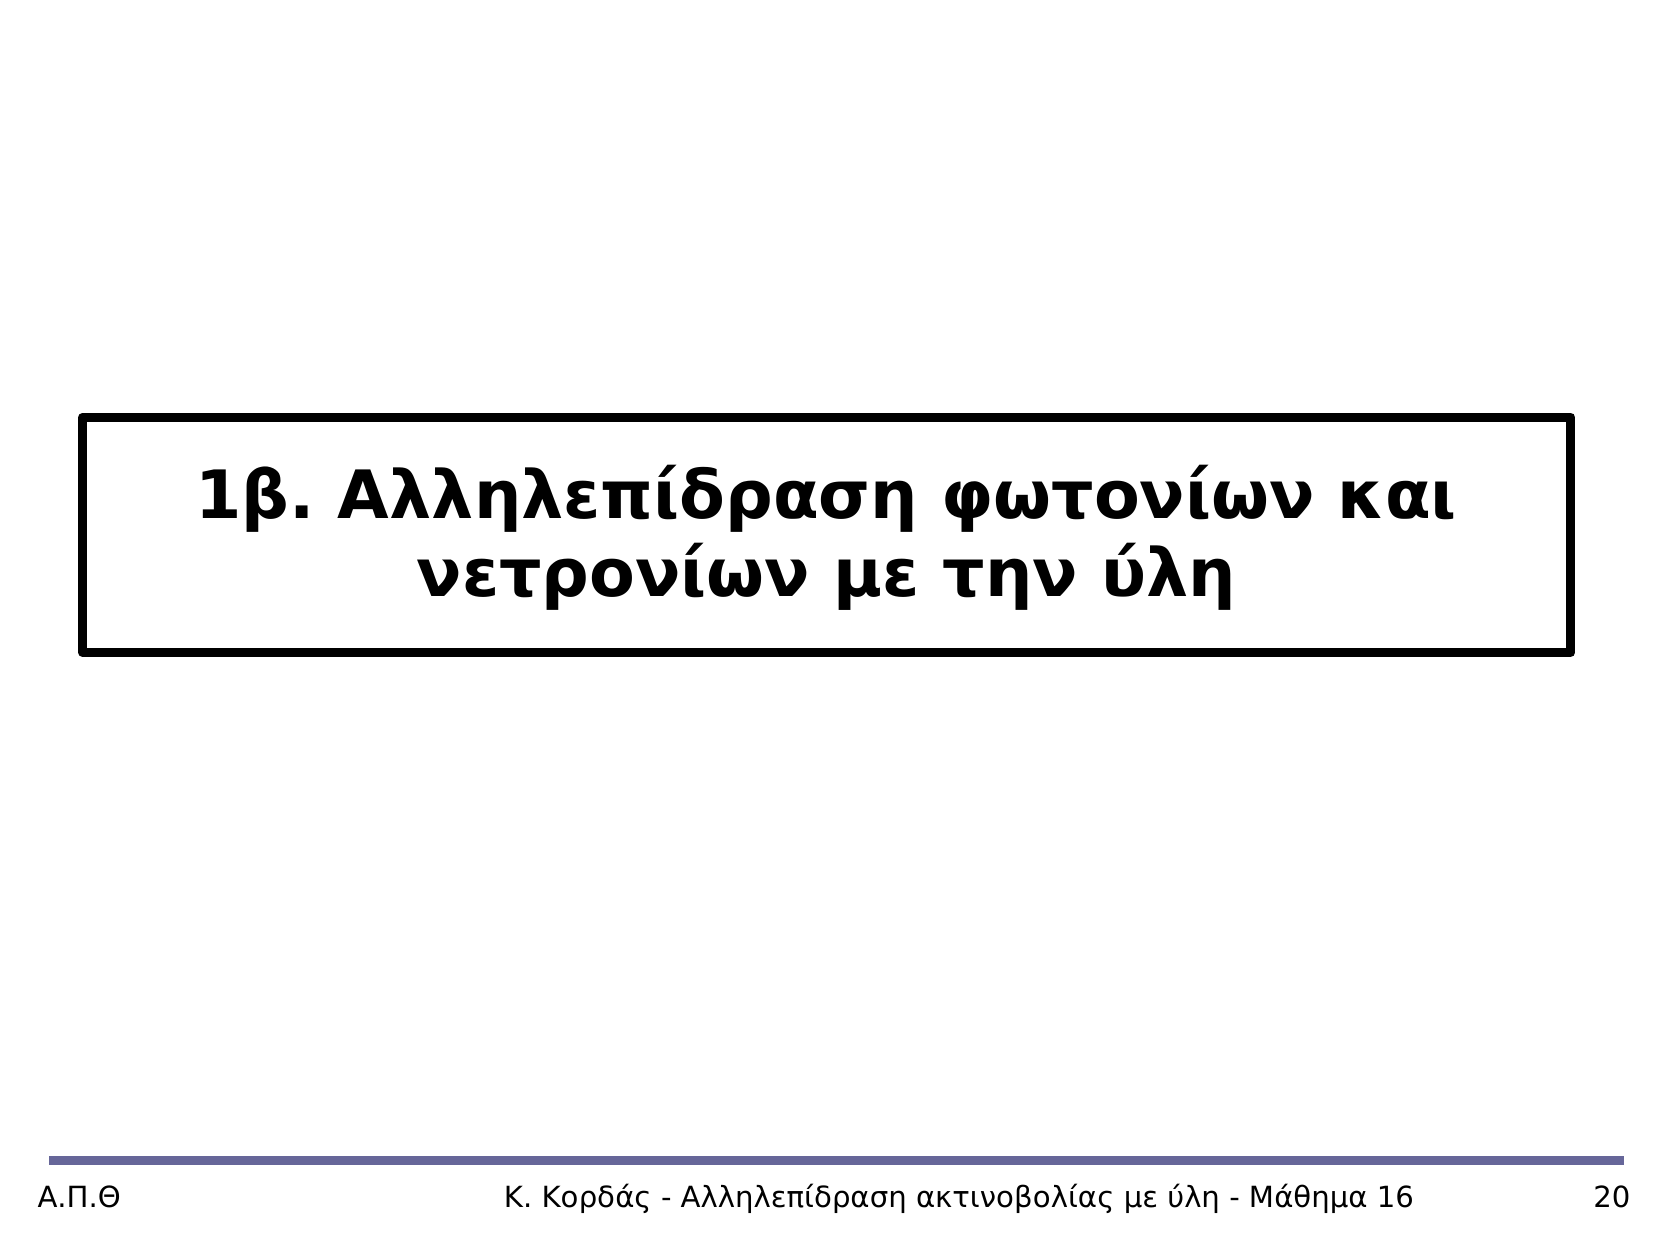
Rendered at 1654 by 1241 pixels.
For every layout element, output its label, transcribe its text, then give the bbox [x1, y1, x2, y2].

subtitle 1β. Αλληλεπίδραση φωτονίων και νετρονίων με την ύλη [82, 417, 1571, 653]
